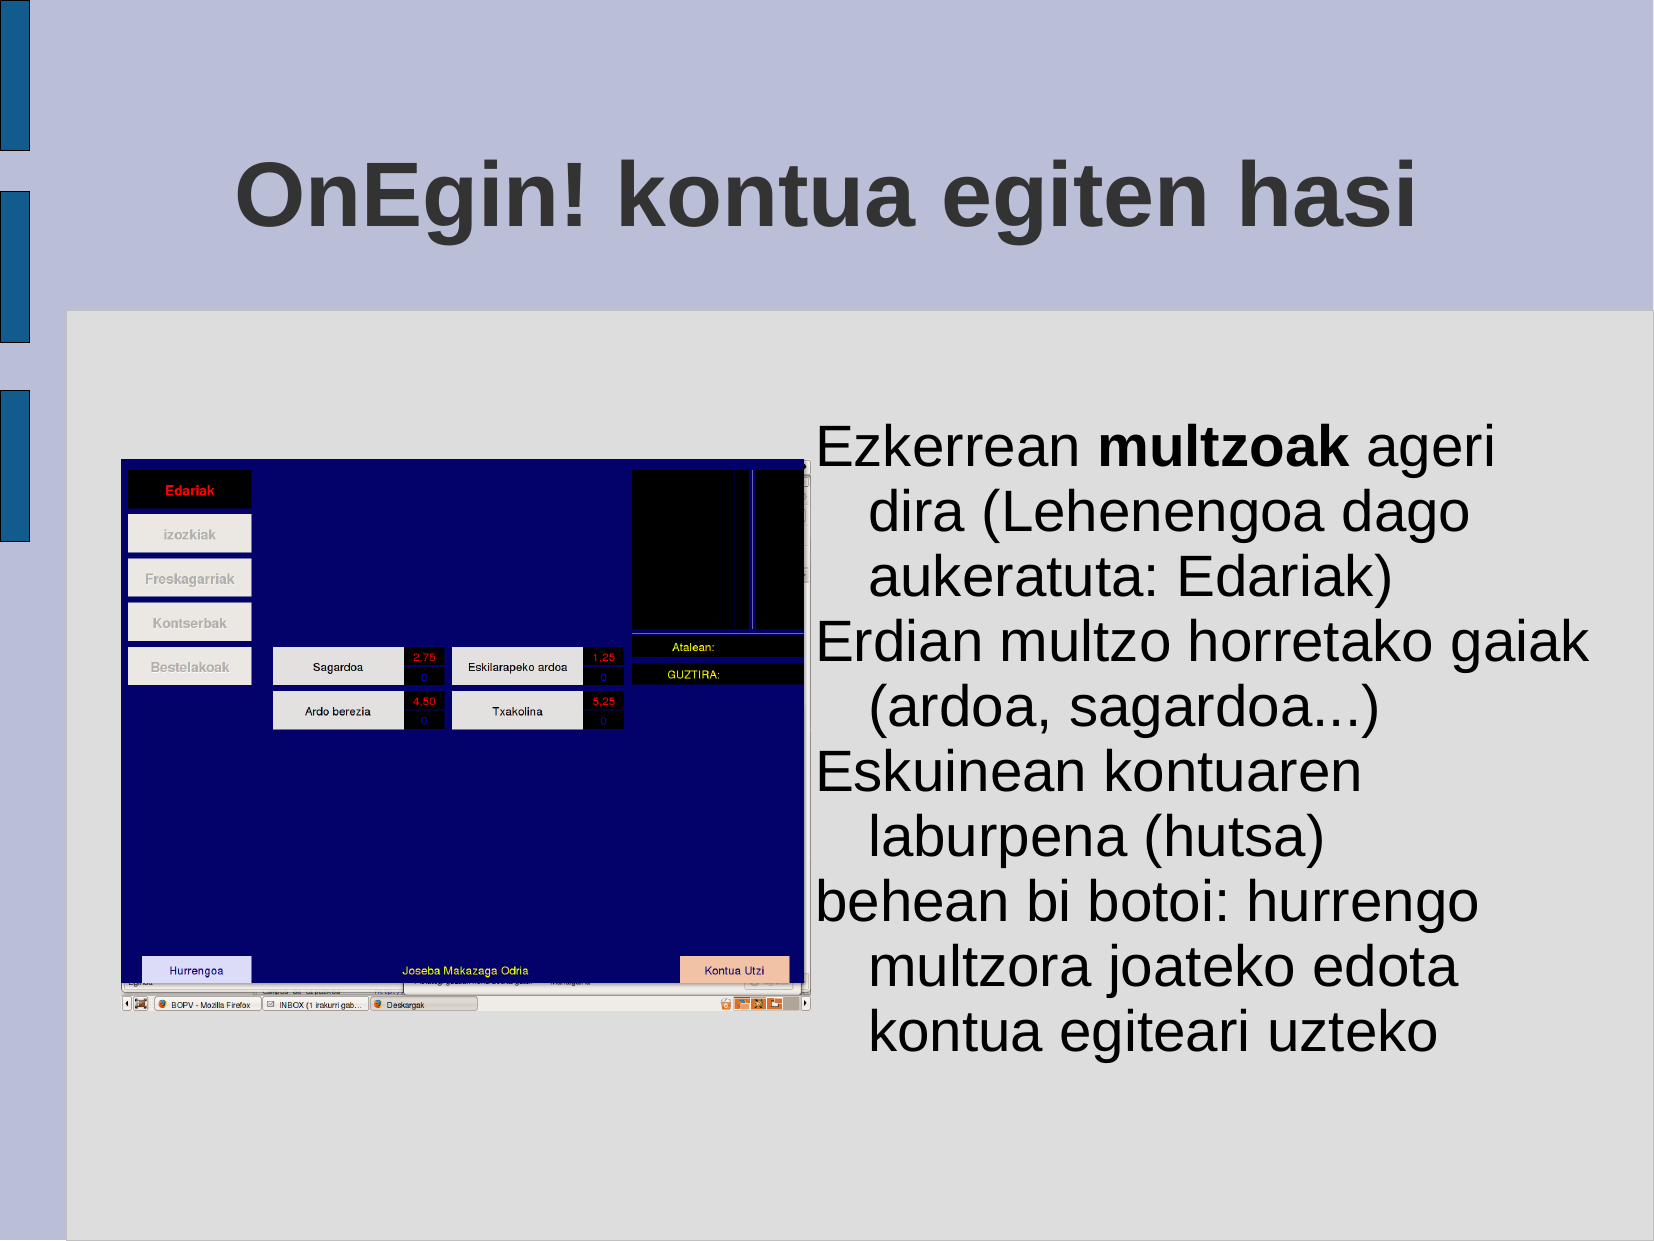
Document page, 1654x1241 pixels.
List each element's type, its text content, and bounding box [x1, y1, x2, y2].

title OnEgin! kontua egiten hasi [121, 91, 1534, 299]
list Ezkerrean multzoak ageri dira (Lehenengoa dago aukeratuta: Edariak) Erdian multzo horretako gaiak (ardoa, sagardoa...) Eskuinean kontuaren laburpena (hutsa) behean bi botoi: hurrengo multzora joateko edota kontua egiteari uzteko [797, 413, 1595, 1152]
picture [121, 459, 811, 1011]
